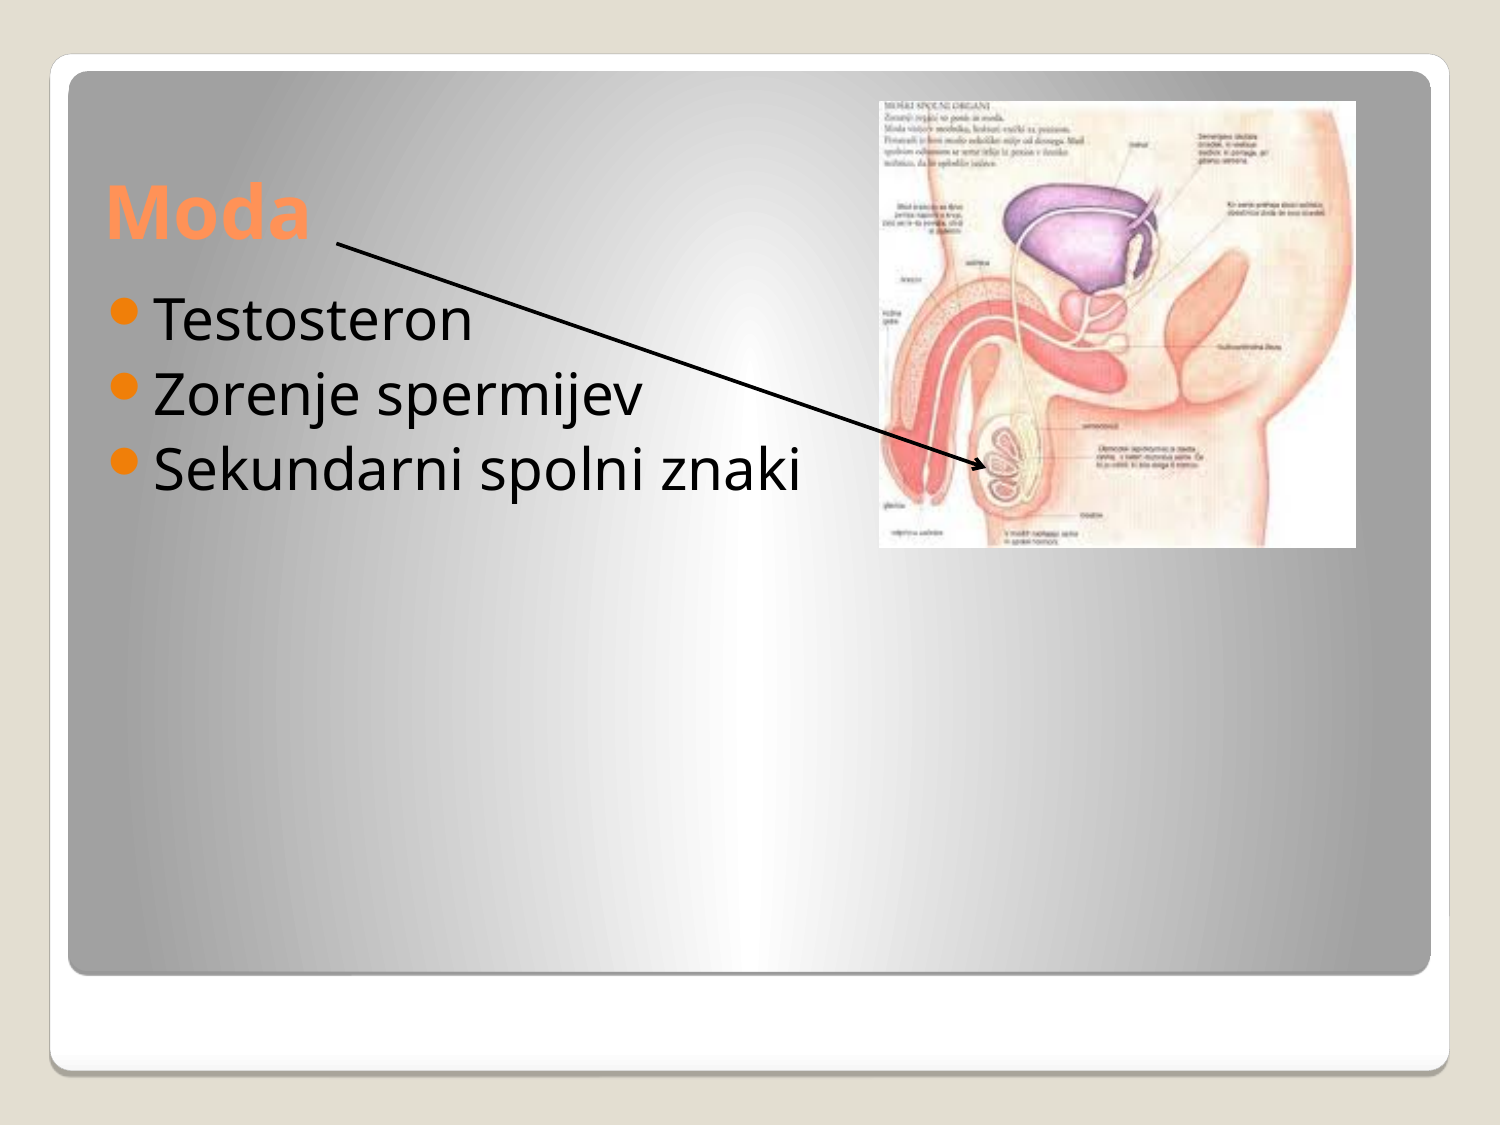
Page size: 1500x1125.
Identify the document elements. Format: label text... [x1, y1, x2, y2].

title Moda [88, 90, 1431, 263]
picture [879, 101, 1356, 548]
list Testosteron Zorenje spermijev Sekundarni spolni znaki [413, 267, 879, 428]
list Testosteron Zorenje spermijev Sekundarni spolni znaki [76, 267, 1420, 955]
